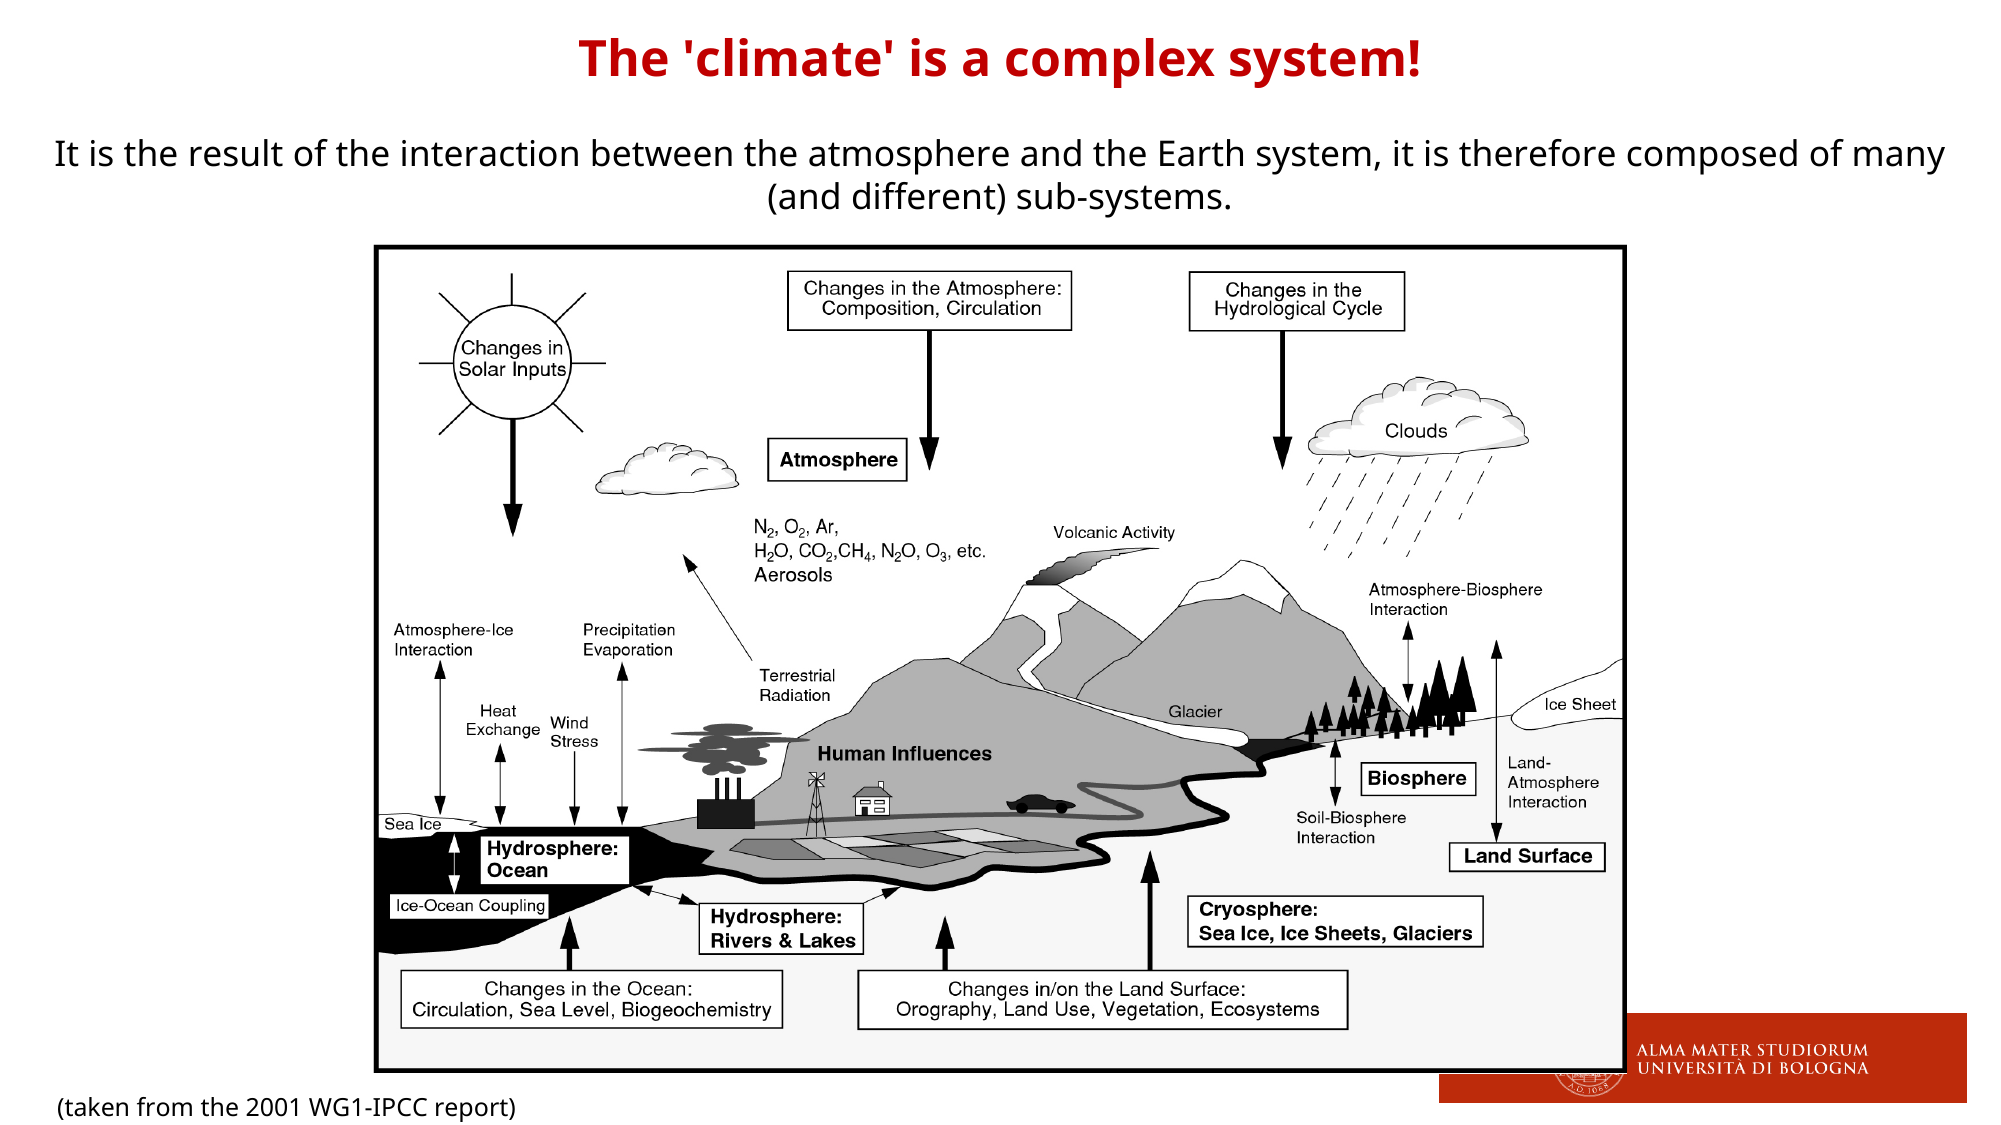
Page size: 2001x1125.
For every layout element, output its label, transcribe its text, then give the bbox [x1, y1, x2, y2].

picture [373, 243, 1627, 1074]
text_box The 'climate' is a complex system! It is the result of the interaction between the atmosphere and the Earth system, it is therefore composed of many (and different) sub-systems. [31, 19, 1969, 227]
text_box (taken from the 2001 WG1-IPCC report) [3, 1084, 571, 1125]
